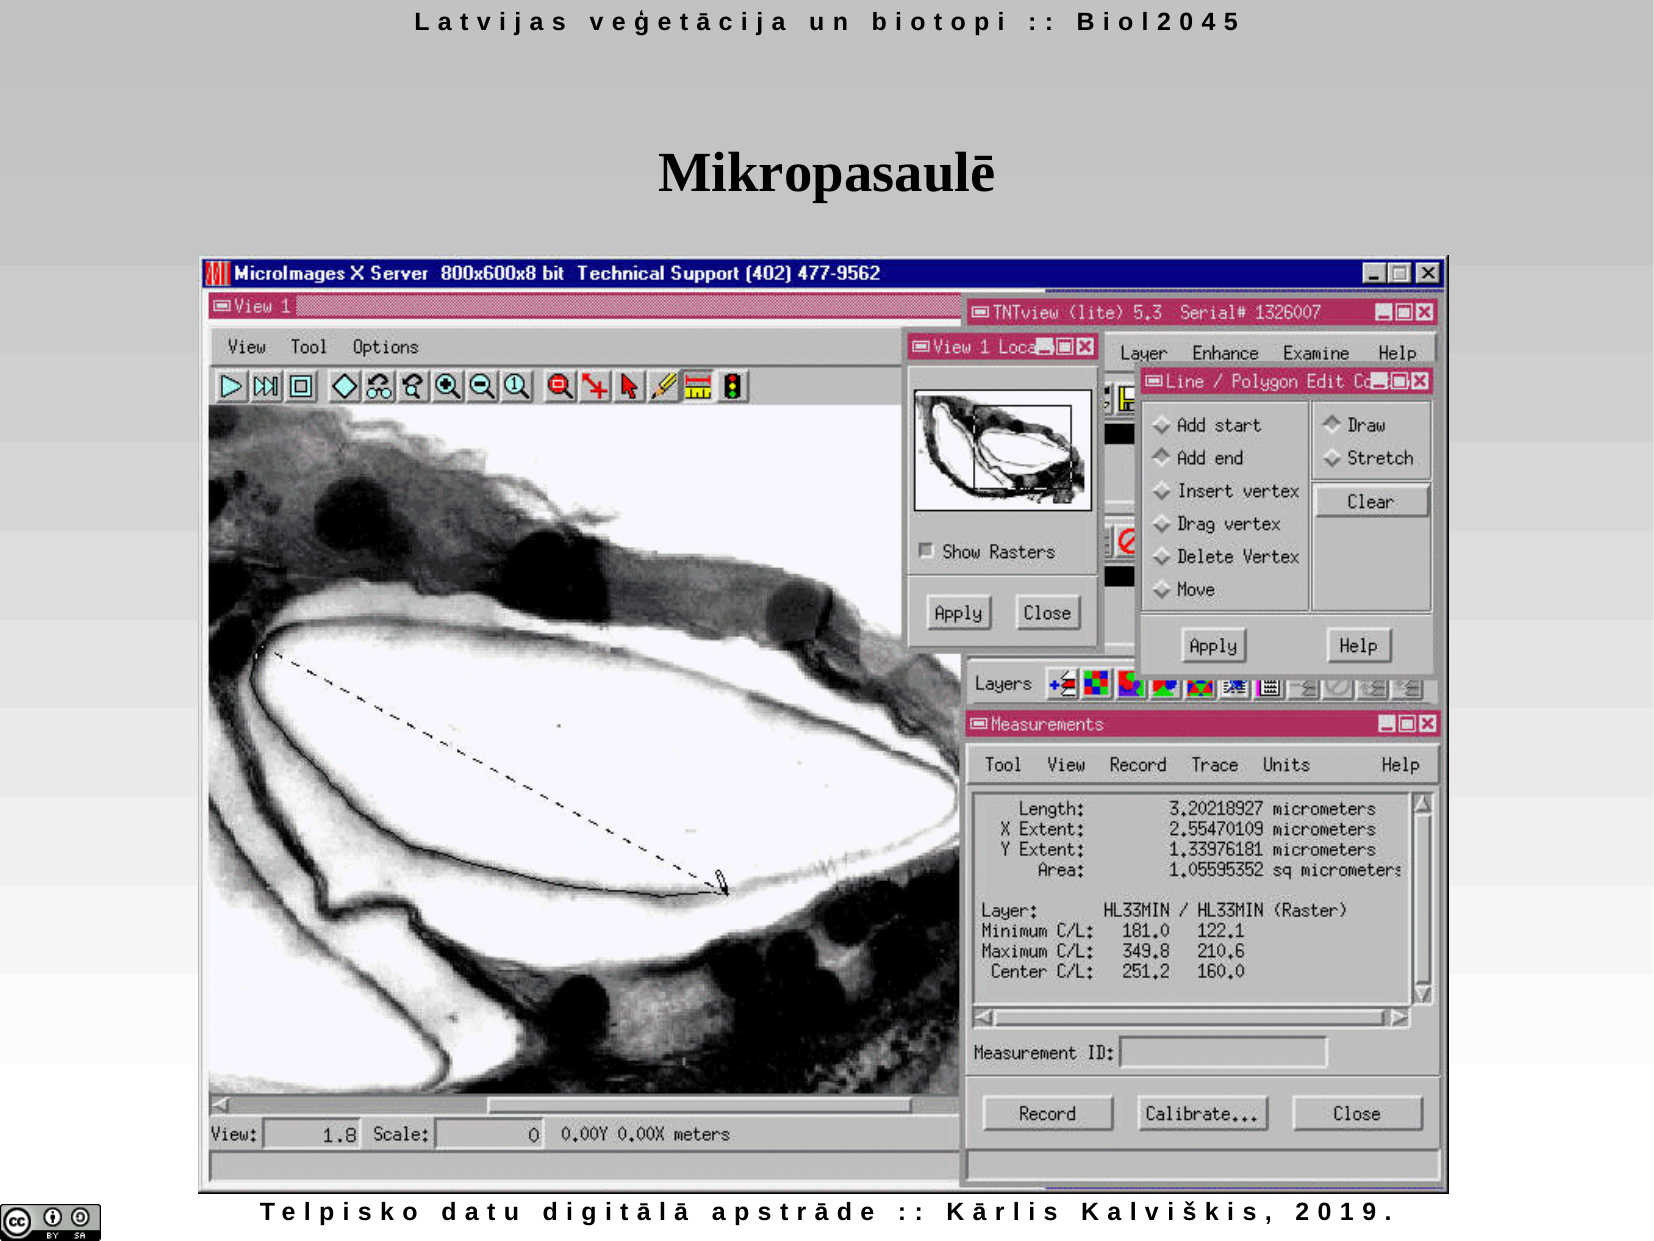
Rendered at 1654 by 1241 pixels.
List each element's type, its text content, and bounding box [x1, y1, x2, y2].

title Mikropasaulē [29, 49, 1625, 296]
picture [0, 0, 1654, 1241]
